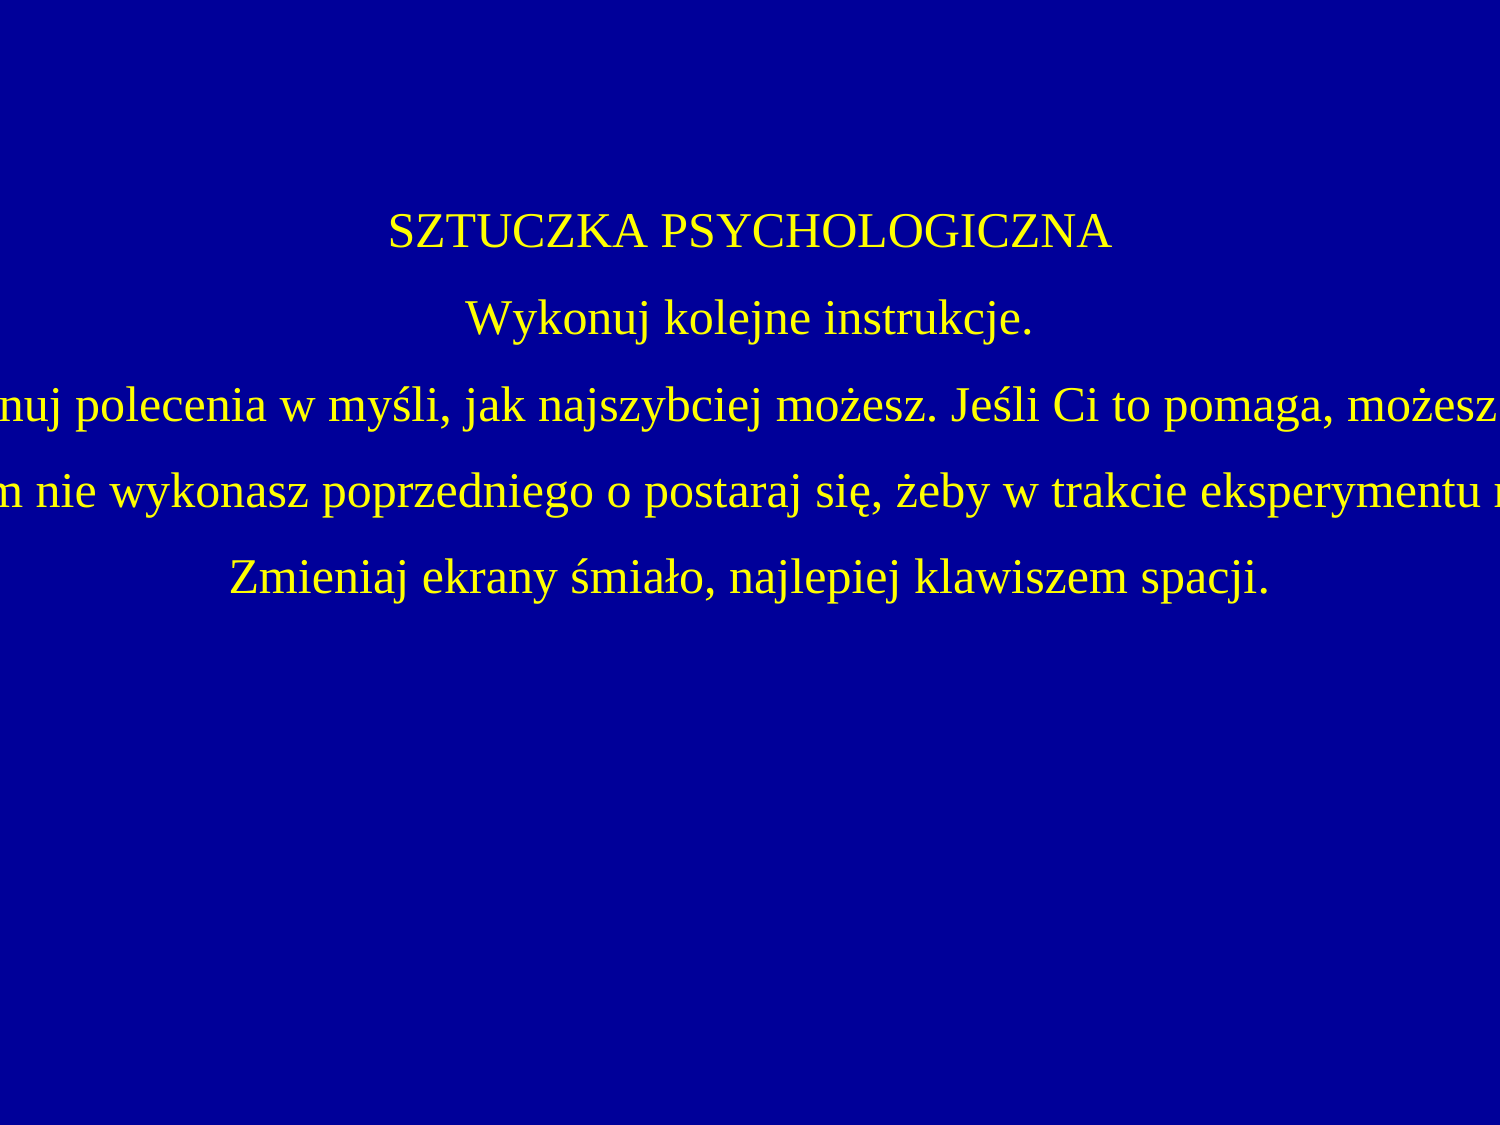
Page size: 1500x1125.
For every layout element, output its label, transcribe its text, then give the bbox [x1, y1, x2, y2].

text_box SZTUCZKA PSYCHOLOGICZNA Wykonuj kolejne instrukcje. Rób to powoli i wykonuj polecenia w myśli, jak najszybciej możesz. Jeśli Ci to pomaga, możesz mówić cicho na głos. Nie przechodź do kolejnego polecenia zanim nie wykonasz poprzedniego o postaraj się, żeby w trakcie eksperymentu nikt Cię nie rozproszył, bo stracisz zabawę. Zmieniaj ekrany śmiało, najlepiej klawiszem spacji. [0, 195, 1500, 613]
